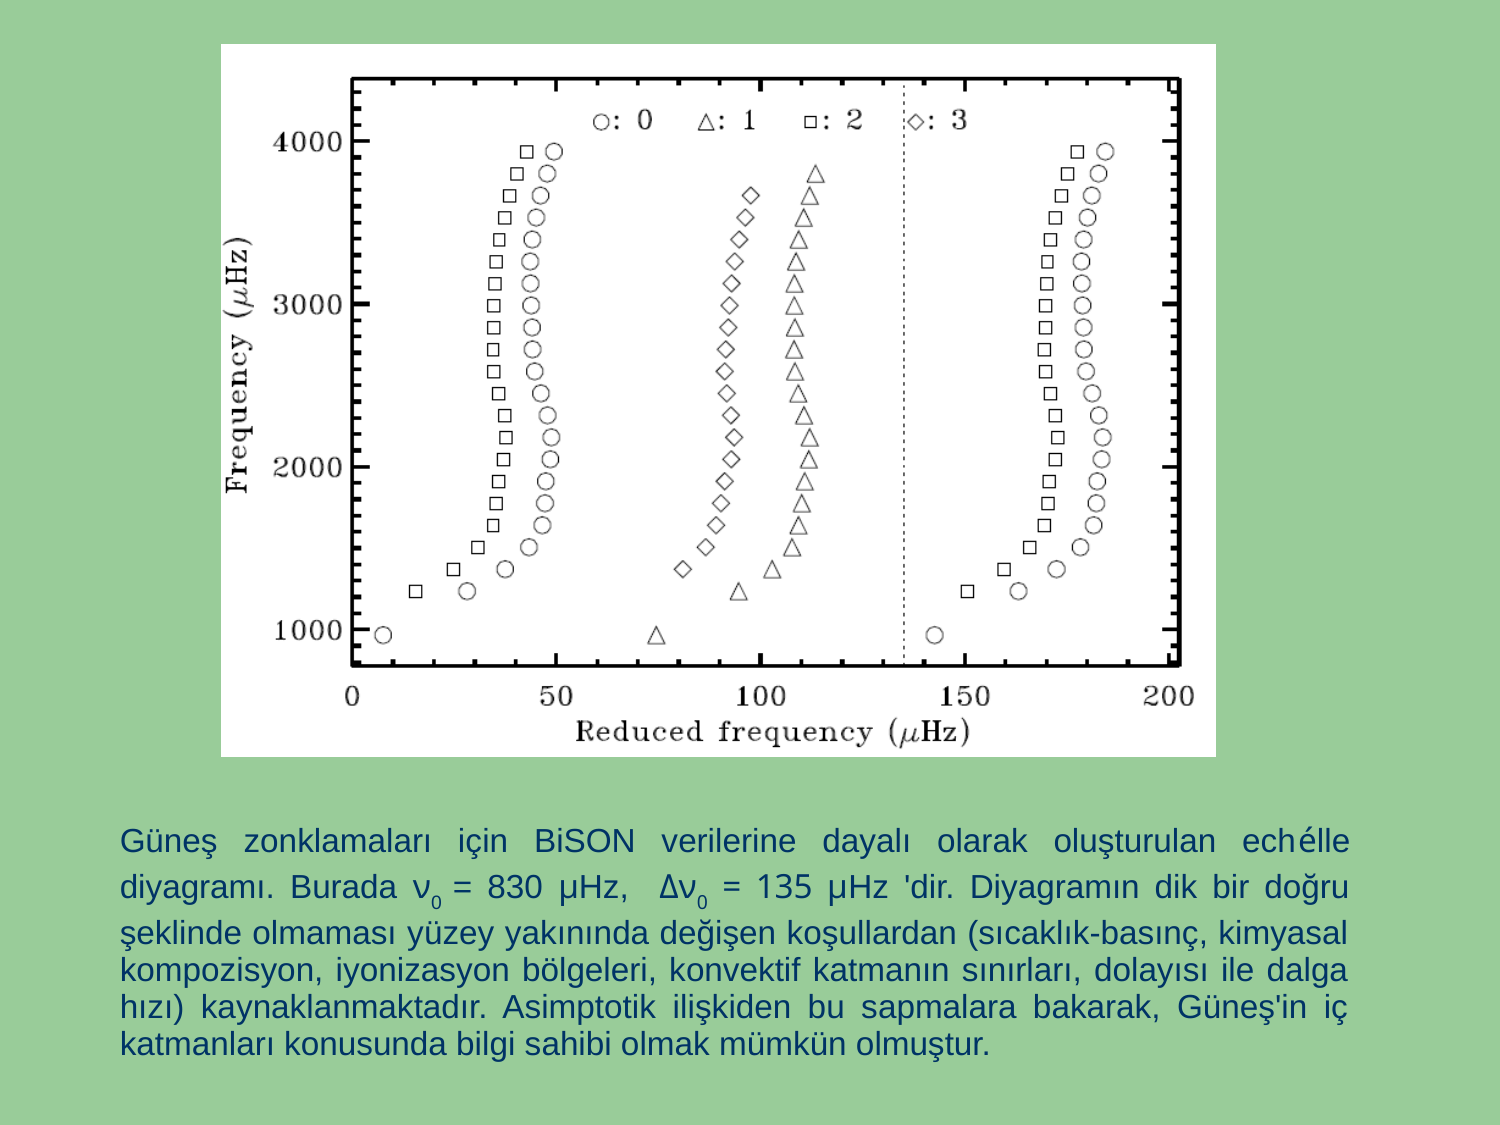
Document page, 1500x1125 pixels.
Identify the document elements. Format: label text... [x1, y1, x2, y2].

text_box Güneş zonklamaları için BiSON verilerine dayalı olarak oluşturulan echélle diyagramı. Burada ν0 = 830 μHz, Δν0 = 135 μHz 'dir. Diyagramın dik bir doğru şeklinde olmaması yüzey yakınında değişen koşullardan (sıcaklık-basınç, kimyasal kompozisyon, iyonizasyon bölgeleri, konvektif katmanın sınırları, dolayısı ile dalga hızı) kaynaklanmaktadır. Asimptotik ilişkiden bu sapmalara bakarak, Güneş'in iç katmanları konusunda bilgi sahibi olmak mümkün olmuştur. [105, 810, 1366, 1060]
picture [221, 44, 1216, 757]
